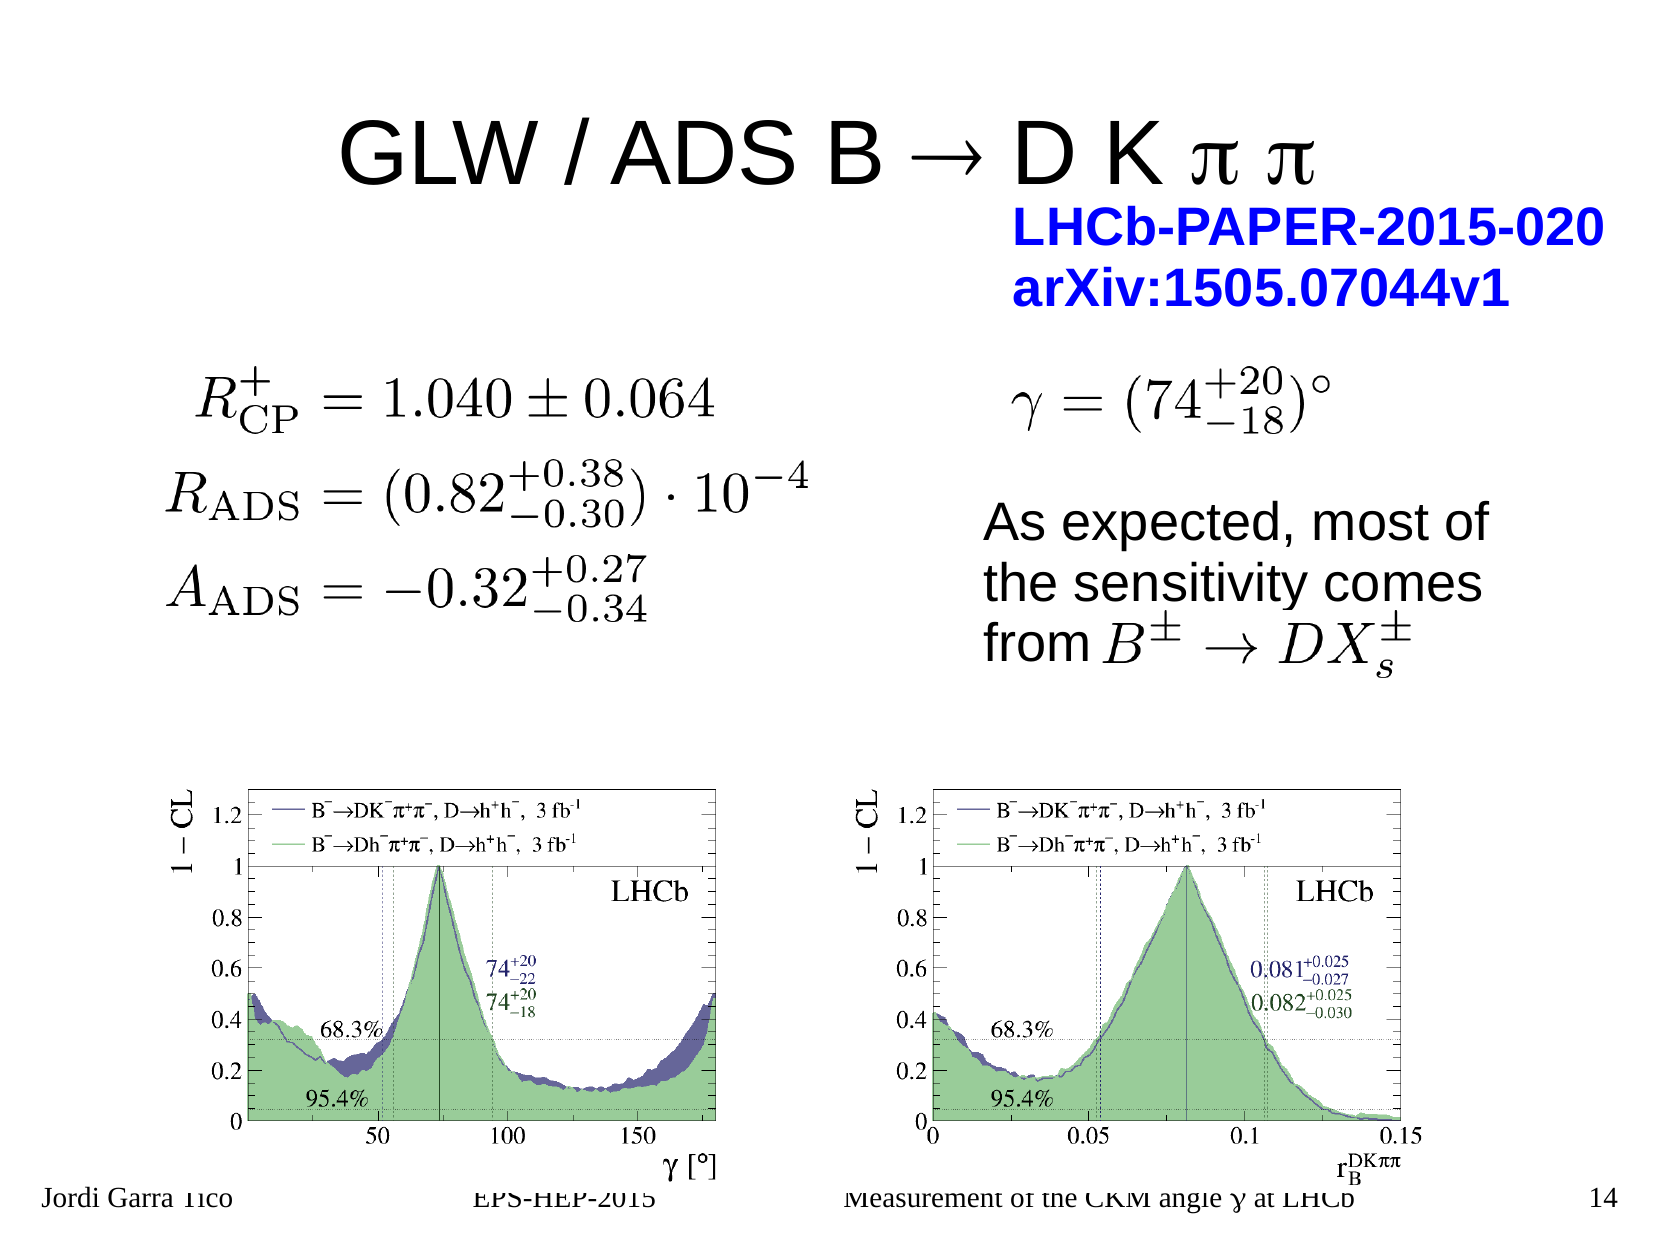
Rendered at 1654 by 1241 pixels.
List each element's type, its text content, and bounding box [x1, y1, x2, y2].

text_box LHCb-PAPER-2015-020 arXiv:1505.07044v1 [998, 189, 1622, 325]
text_box As expected, most of the sensitivity comes from [968, 484, 1583, 681]
picture [165, 366, 808, 622]
picture [838, 768, 1430, 1193]
picture [153, 768, 745, 1193]
picture [1102, 610, 1411, 678]
picture [1011, 366, 1330, 434]
title GLW / ADS B ® D K p p [82, 49, 1571, 257]
